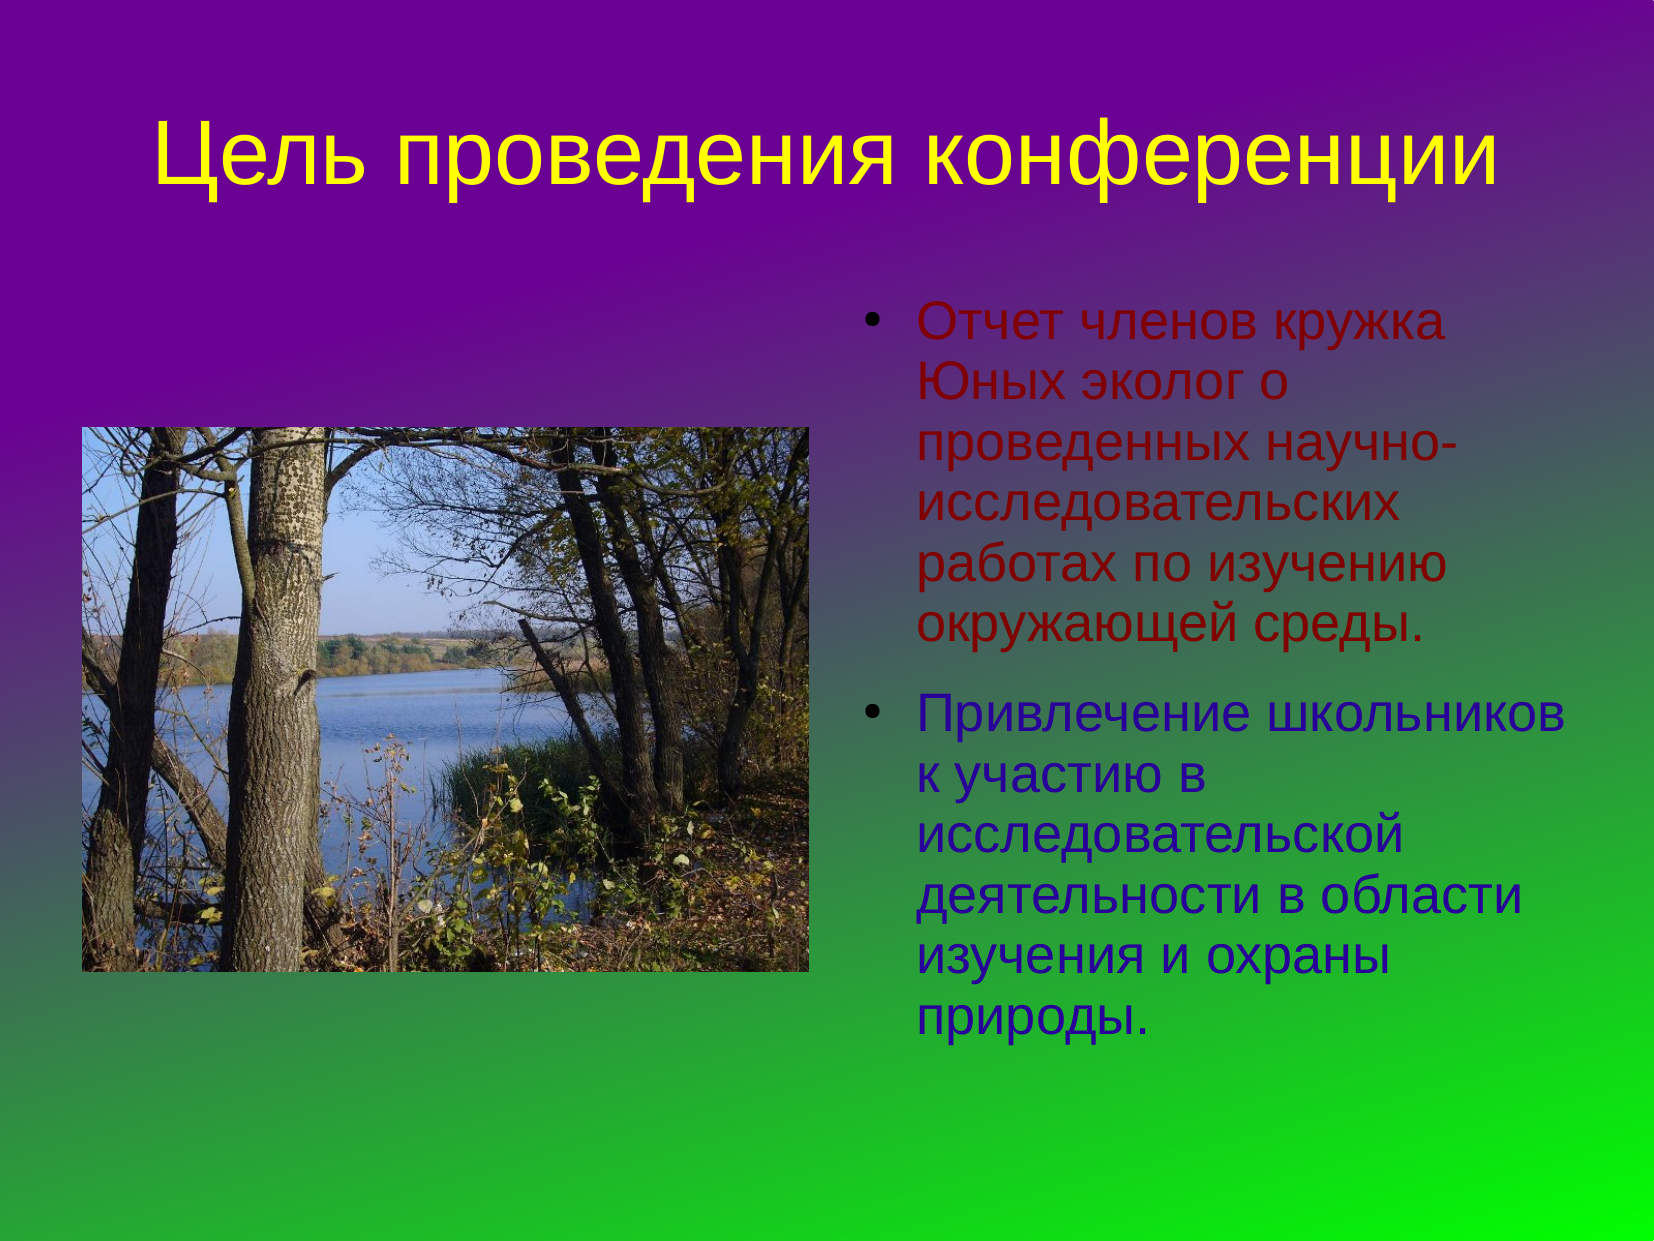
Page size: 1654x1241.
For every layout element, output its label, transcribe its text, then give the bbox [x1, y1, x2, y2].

title Цель проведения конференции [82, 56, 1571, 250]
picture [82, 427, 809, 972]
list Отчет членов кружка Юных эколог о проведенных научно-исследовательских работах по изучению окружающей среды. Привлечение школьников к участию в исследовательской деятельности в области изучения и охраны природы. [845, 290, 1572, 1109]
